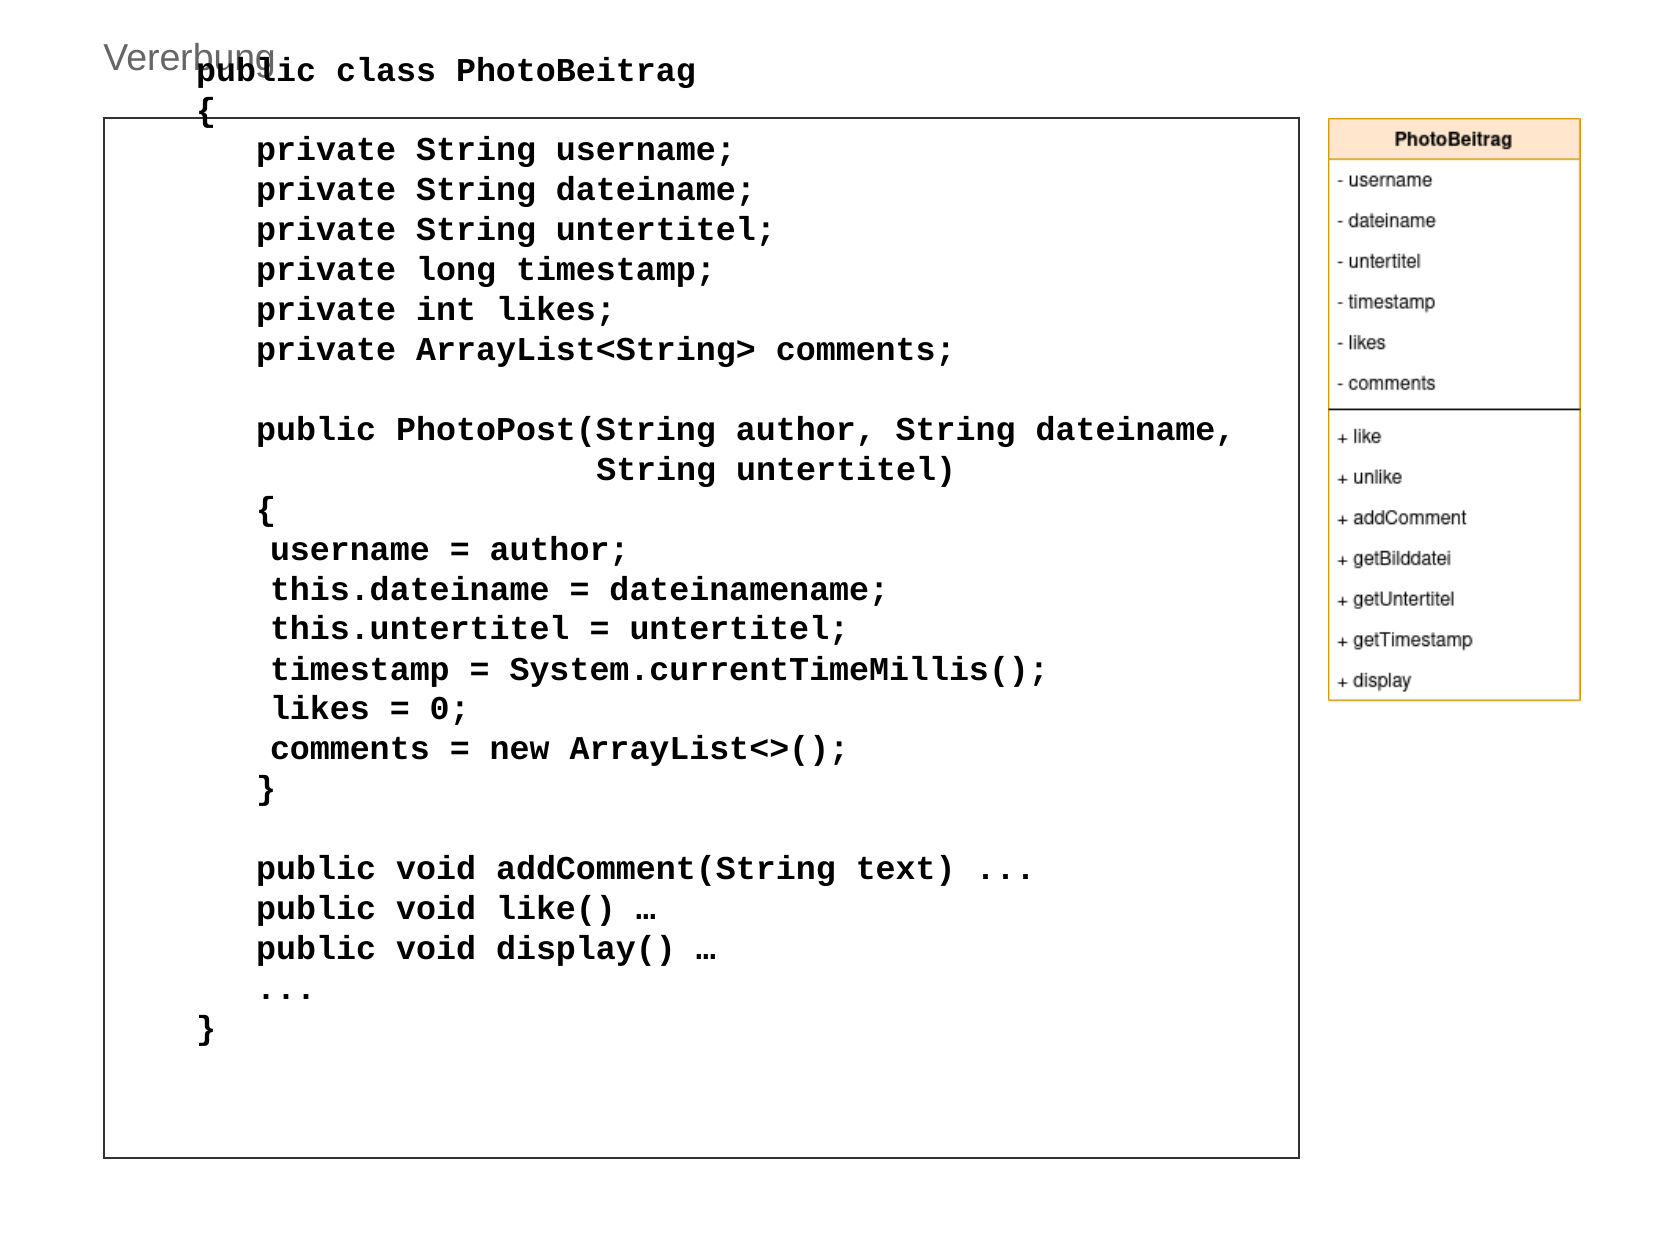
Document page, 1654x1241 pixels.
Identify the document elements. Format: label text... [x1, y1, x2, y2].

text_box Vererbung [88, 29, 1565, 87]
text_box public class PhotoBeitrag { private String username; private String dateiname; private String untertitel; private long timestamp; private int likes; private ArrayList<String> comments; public PhotoPost(String author, String dateiname, String untertitel) { username = author; this.dateiname = dateinamename; this.untertitel = untertitel; timestamp = System.currentTimeMillis(); likes = 0; comments = new ArrayList<>(); } public void addComment(String text) ... public void like() … public void display() … ... } [103, 118, 1300, 1159]
picture [1328, 118, 1581, 706]
